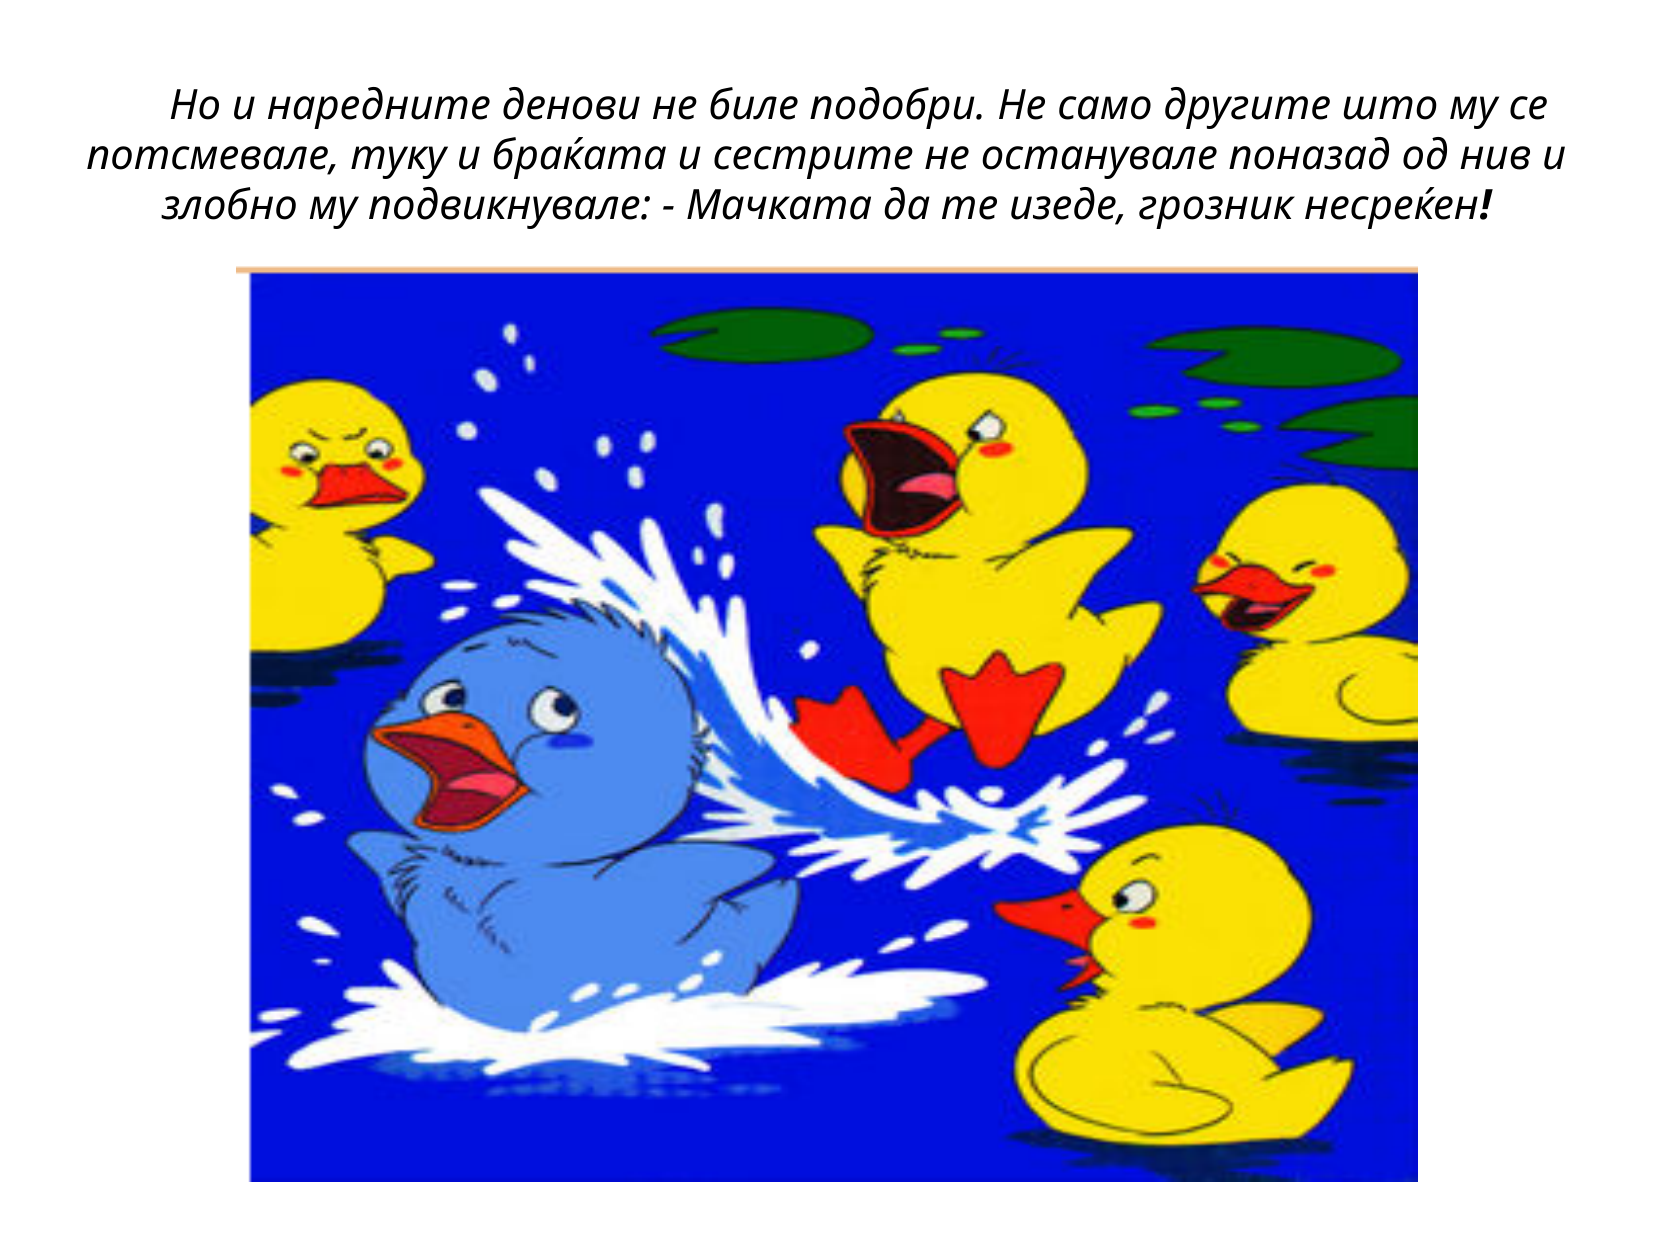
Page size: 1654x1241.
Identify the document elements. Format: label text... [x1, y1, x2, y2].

picture [236, 265, 1418, 1182]
title Но и наредните денови не биле подобри. Не само другите што му се потсмевале, туку и браќата и сестрите не останувале поназад од нив и злобно му подвикнувале: - Мачката да те изеде, грозник несреќен! [82, 55, 1571, 250]
